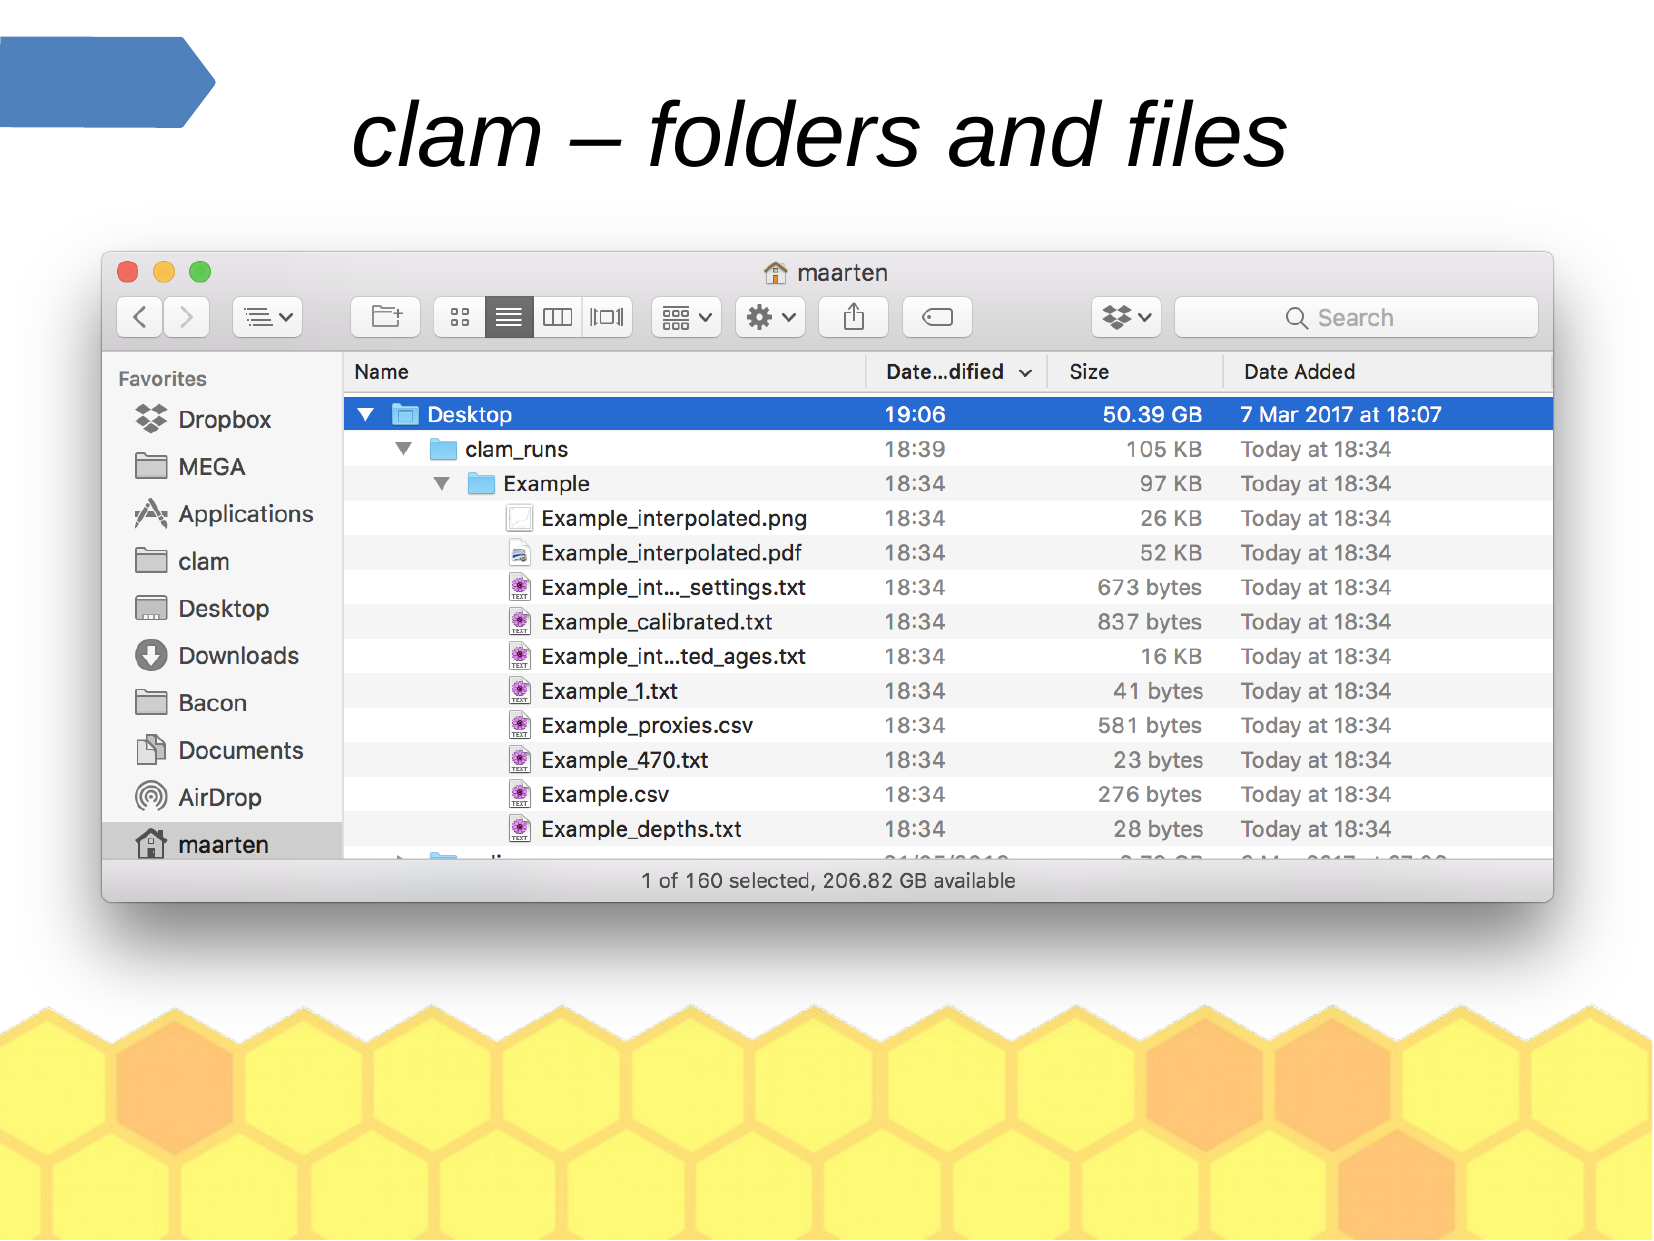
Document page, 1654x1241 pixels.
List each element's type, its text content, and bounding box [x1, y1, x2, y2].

picture [0, 193, 1654, 1240]
text_box clam – folders and files [351, 21, 1560, 193]
